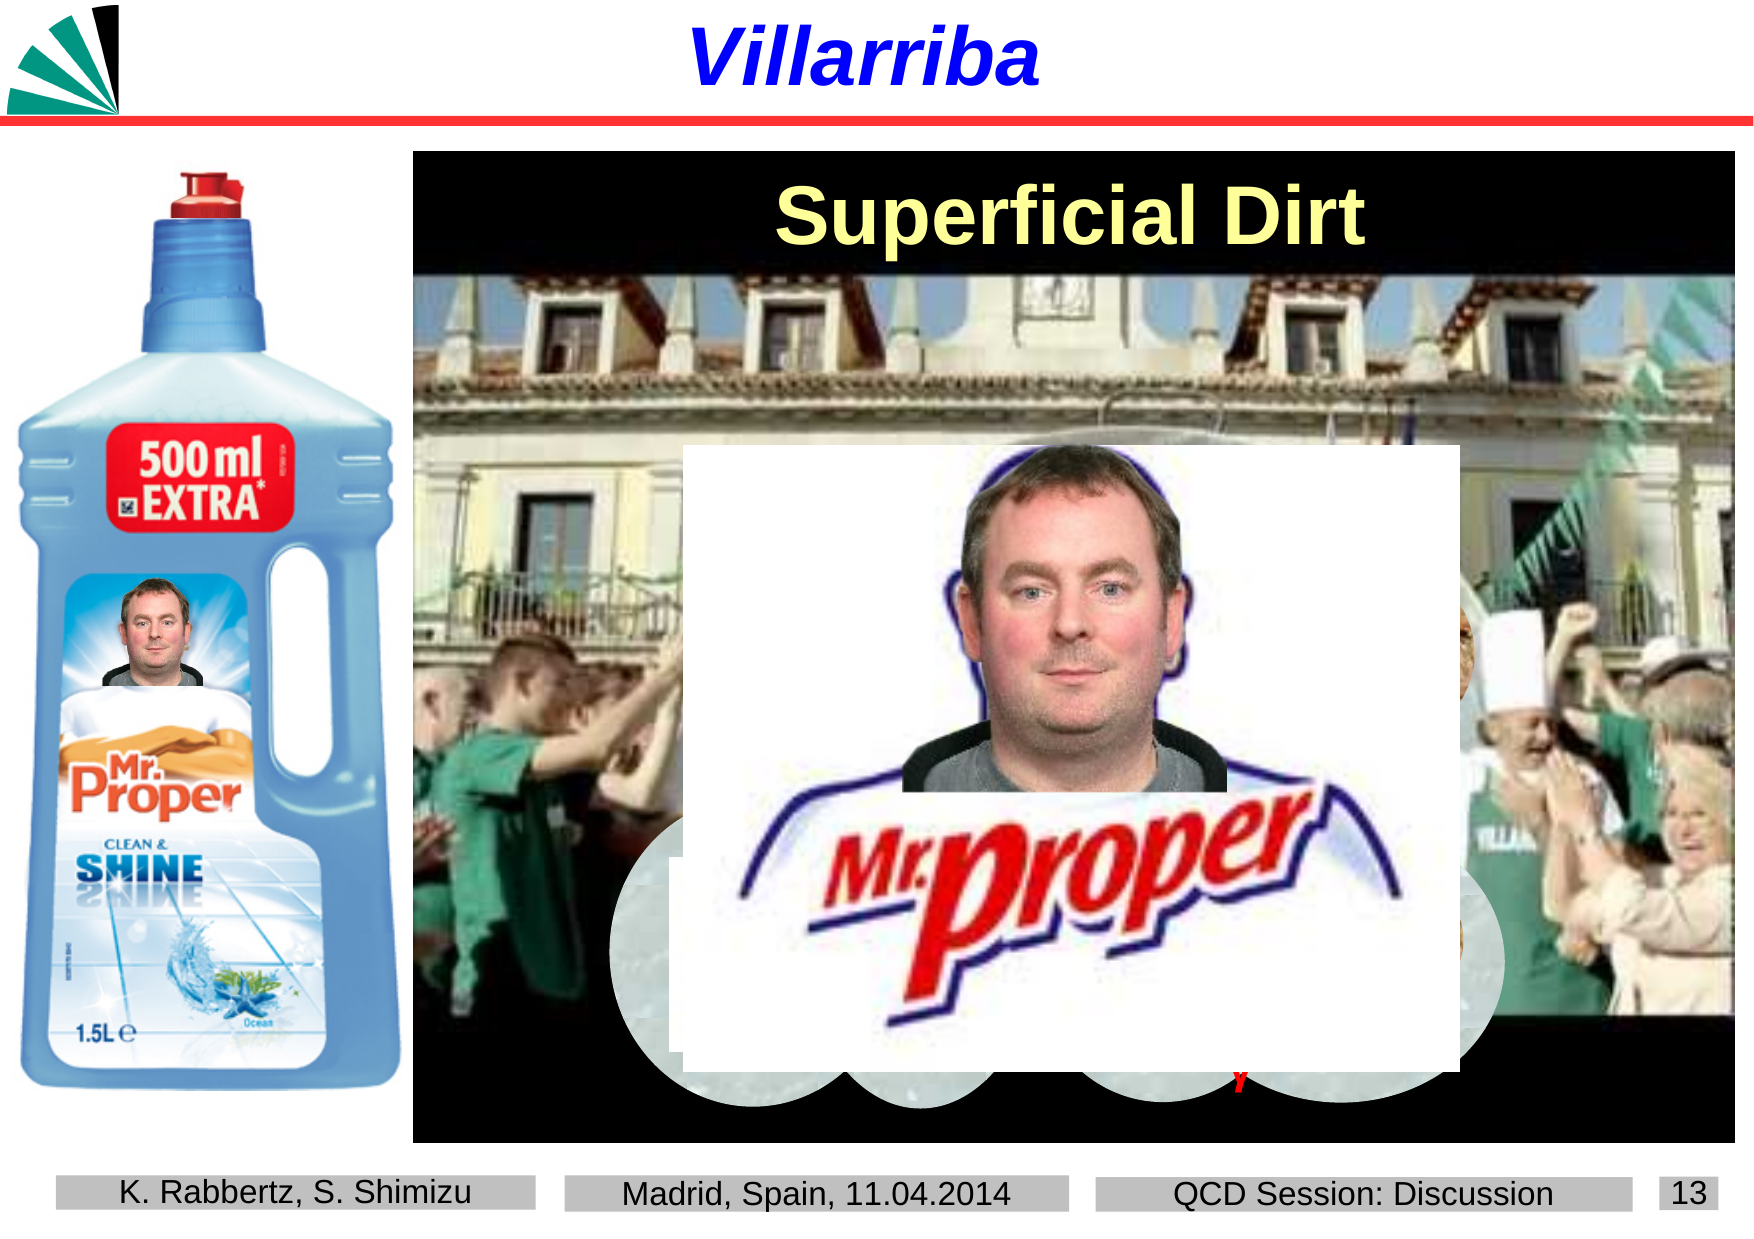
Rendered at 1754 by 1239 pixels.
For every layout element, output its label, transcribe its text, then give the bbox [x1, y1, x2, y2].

text_box [847, 1072, 994, 1109]
picture [413, 151, 1735, 1143]
title Villarriba [123, 0, 1606, 114]
text_box [1089, 1072, 1235, 1103]
text_box [1460, 864, 1505, 1059]
text_box If experimentalists use new tools ... [1460, 552, 1472, 791]
text_box [609, 816, 844, 1107]
text_box Superficial Dirt [762, 163, 1379, 269]
picture [7, 159, 409, 1091]
picture [7, 5, 119, 116]
text_box [1246, 1072, 1443, 1103]
text_box H i g h [1059, 1072, 1117, 1078]
